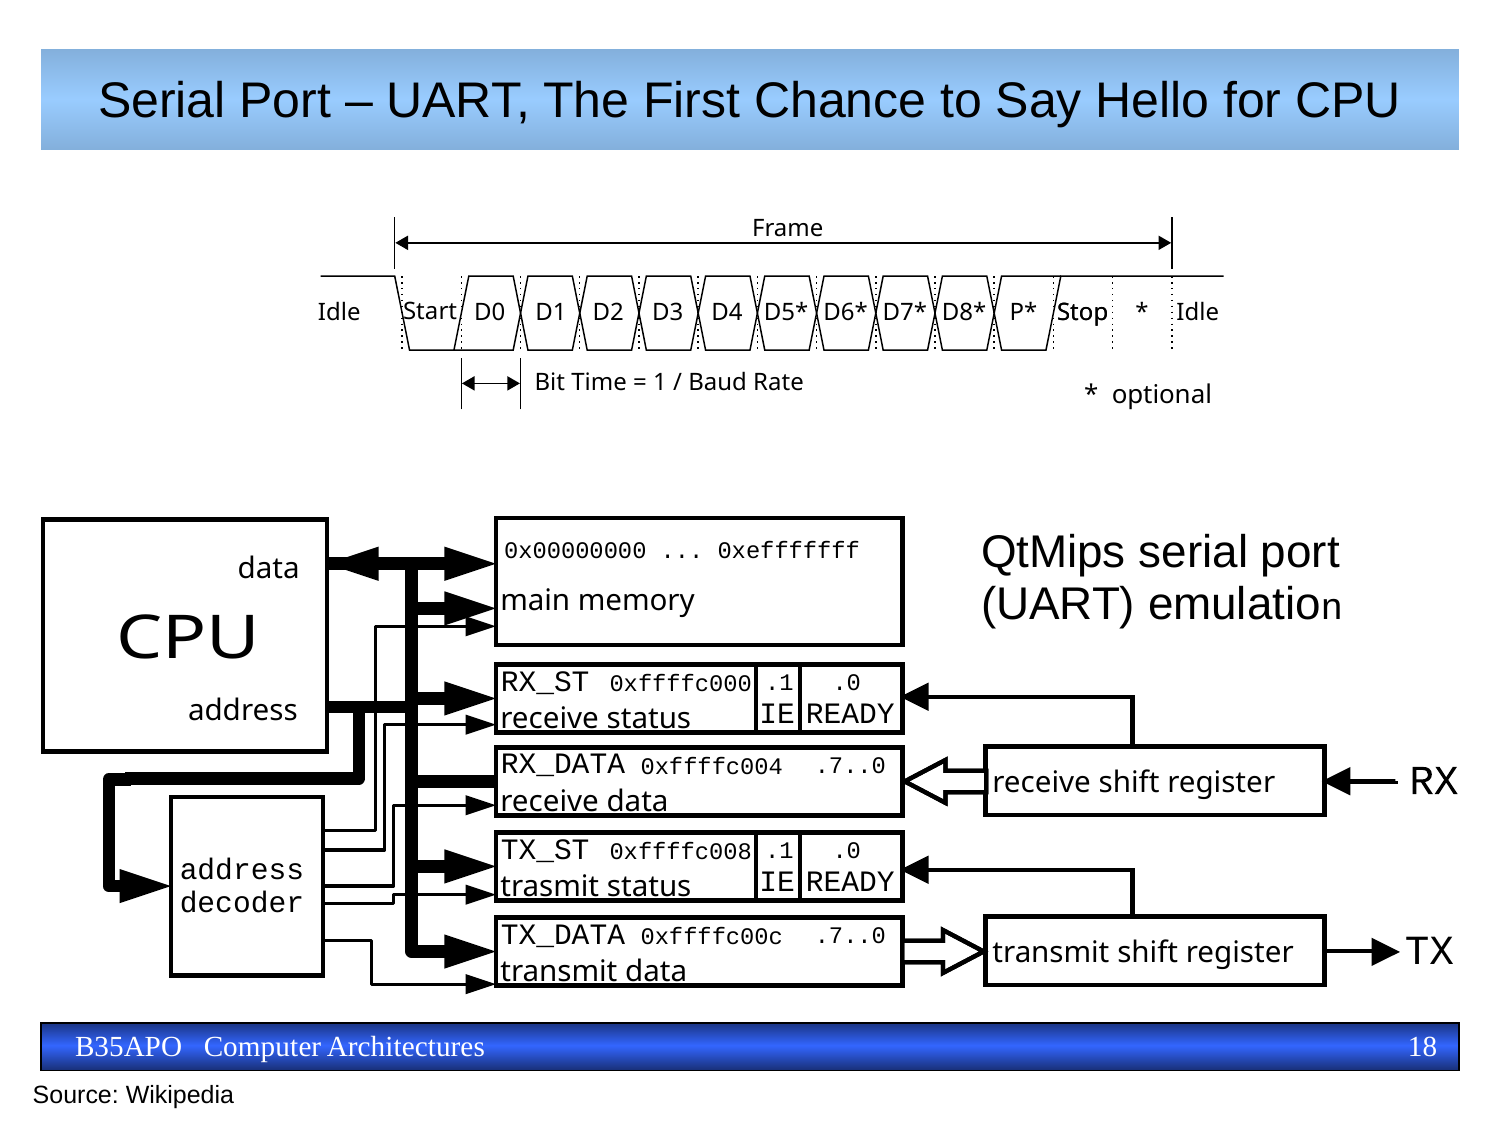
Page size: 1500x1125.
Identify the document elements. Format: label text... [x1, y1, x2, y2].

text_box .1 [765, 671, 794, 699]
text_box address decoder [179, 855, 305, 922]
text_box READY [805, 866, 895, 901]
text_box [1334, 775, 1346, 787]
text_box TX_DATA [500, 920, 626, 950]
text_box main memory [500, 579, 708, 614]
text_box data [237, 546, 305, 582]
text_box .0 [832, 838, 862, 867]
text_box [1434, 766, 1458, 795]
text_box [1412, 766, 1433, 795]
text_box 0xffffc00c [640, 924, 784, 952]
text_box 0xffffc000 [609, 671, 753, 699]
text_box address [188, 688, 305, 724]
text_box 0x00000000 ... 0xefffffff [504, 539, 861, 567]
text_box READY [805, 698, 895, 733]
text_box IE [759, 698, 795, 733]
text_box transmit data [500, 950, 701, 983]
text_box Source: Wikipedia [17, 1073, 1101, 1117]
text_box 0xffffc004 [640, 754, 784, 782]
text_box .0 [832, 671, 862, 699]
text_box receive shift register [992, 761, 1298, 796]
text_box trasmit status [500, 865, 707, 898]
text_box receive status [500, 697, 709, 730]
text_box CPU [116, 594, 261, 678]
text_box transmit shift register [992, 931, 1314, 967]
text_box QtMips serial port (UART) emulation [966, 518, 1396, 637]
text_box IE [759, 866, 795, 901]
title Serial Port – UART, The First Chance to Say Hello for CPU [41, 49, 1459, 150]
text_box receive data [500, 780, 685, 813]
text_box RX_DATA [500, 750, 626, 780]
text_box [911, 765, 984, 798]
text_box 0xffffc008 [609, 839, 753, 867]
text_box TX_ST [500, 835, 590, 865]
text_box [905, 935, 978, 968]
text_box RX_ST [500, 667, 590, 697]
text_box .7..0 [814, 753, 887, 781]
text_box [1376, 946, 1388, 958]
text_box .7..0 [814, 924, 887, 952]
text_box TX [1404, 929, 1455, 977]
picture [309, 205, 1235, 421]
text_box .1 [765, 838, 794, 867]
